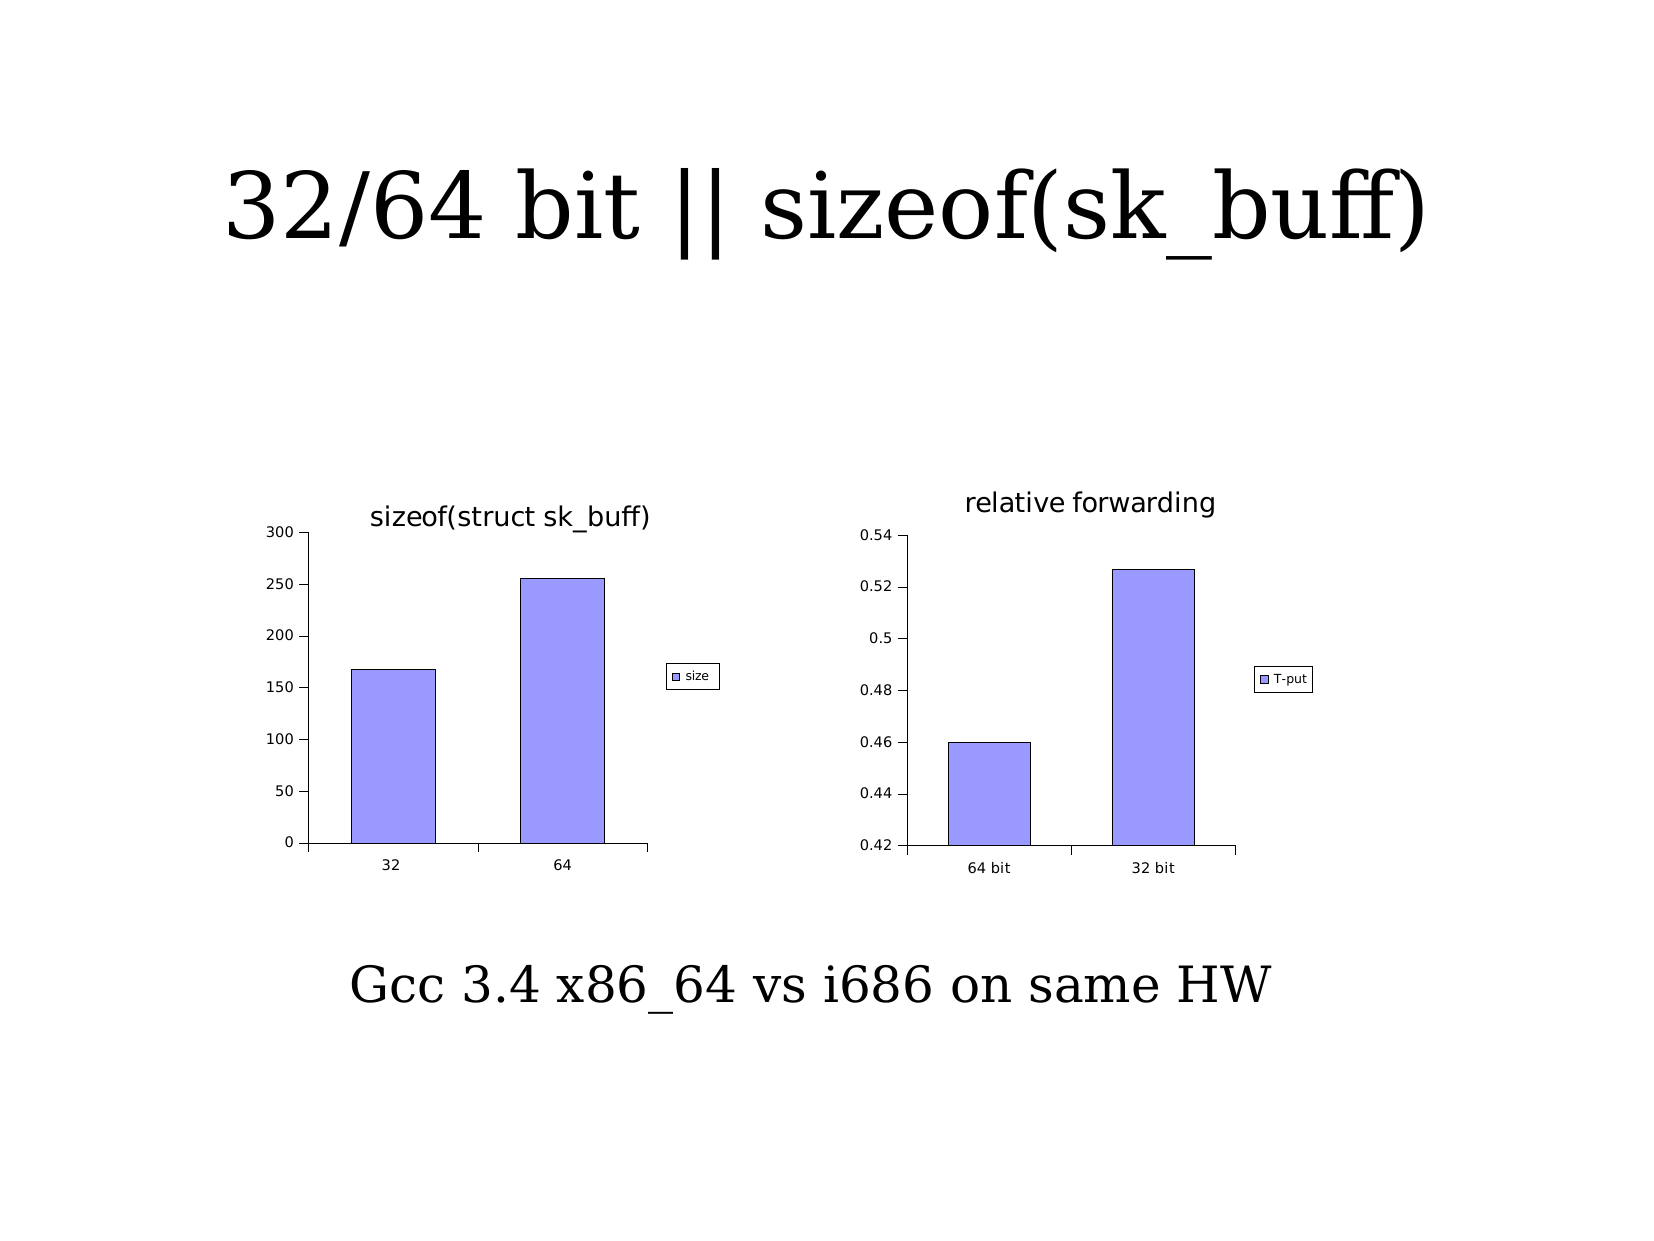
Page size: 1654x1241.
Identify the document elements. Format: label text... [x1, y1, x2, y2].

chart [256, 468, 729, 882]
text_box Gcc 3.4 x86_64 vs i686 on same HW [349, 955, 1273, 1015]
chart [850, 471, 1323, 885]
title 32/64 bit || sizeof(sk_buff) [121, 102, 1534, 311]
